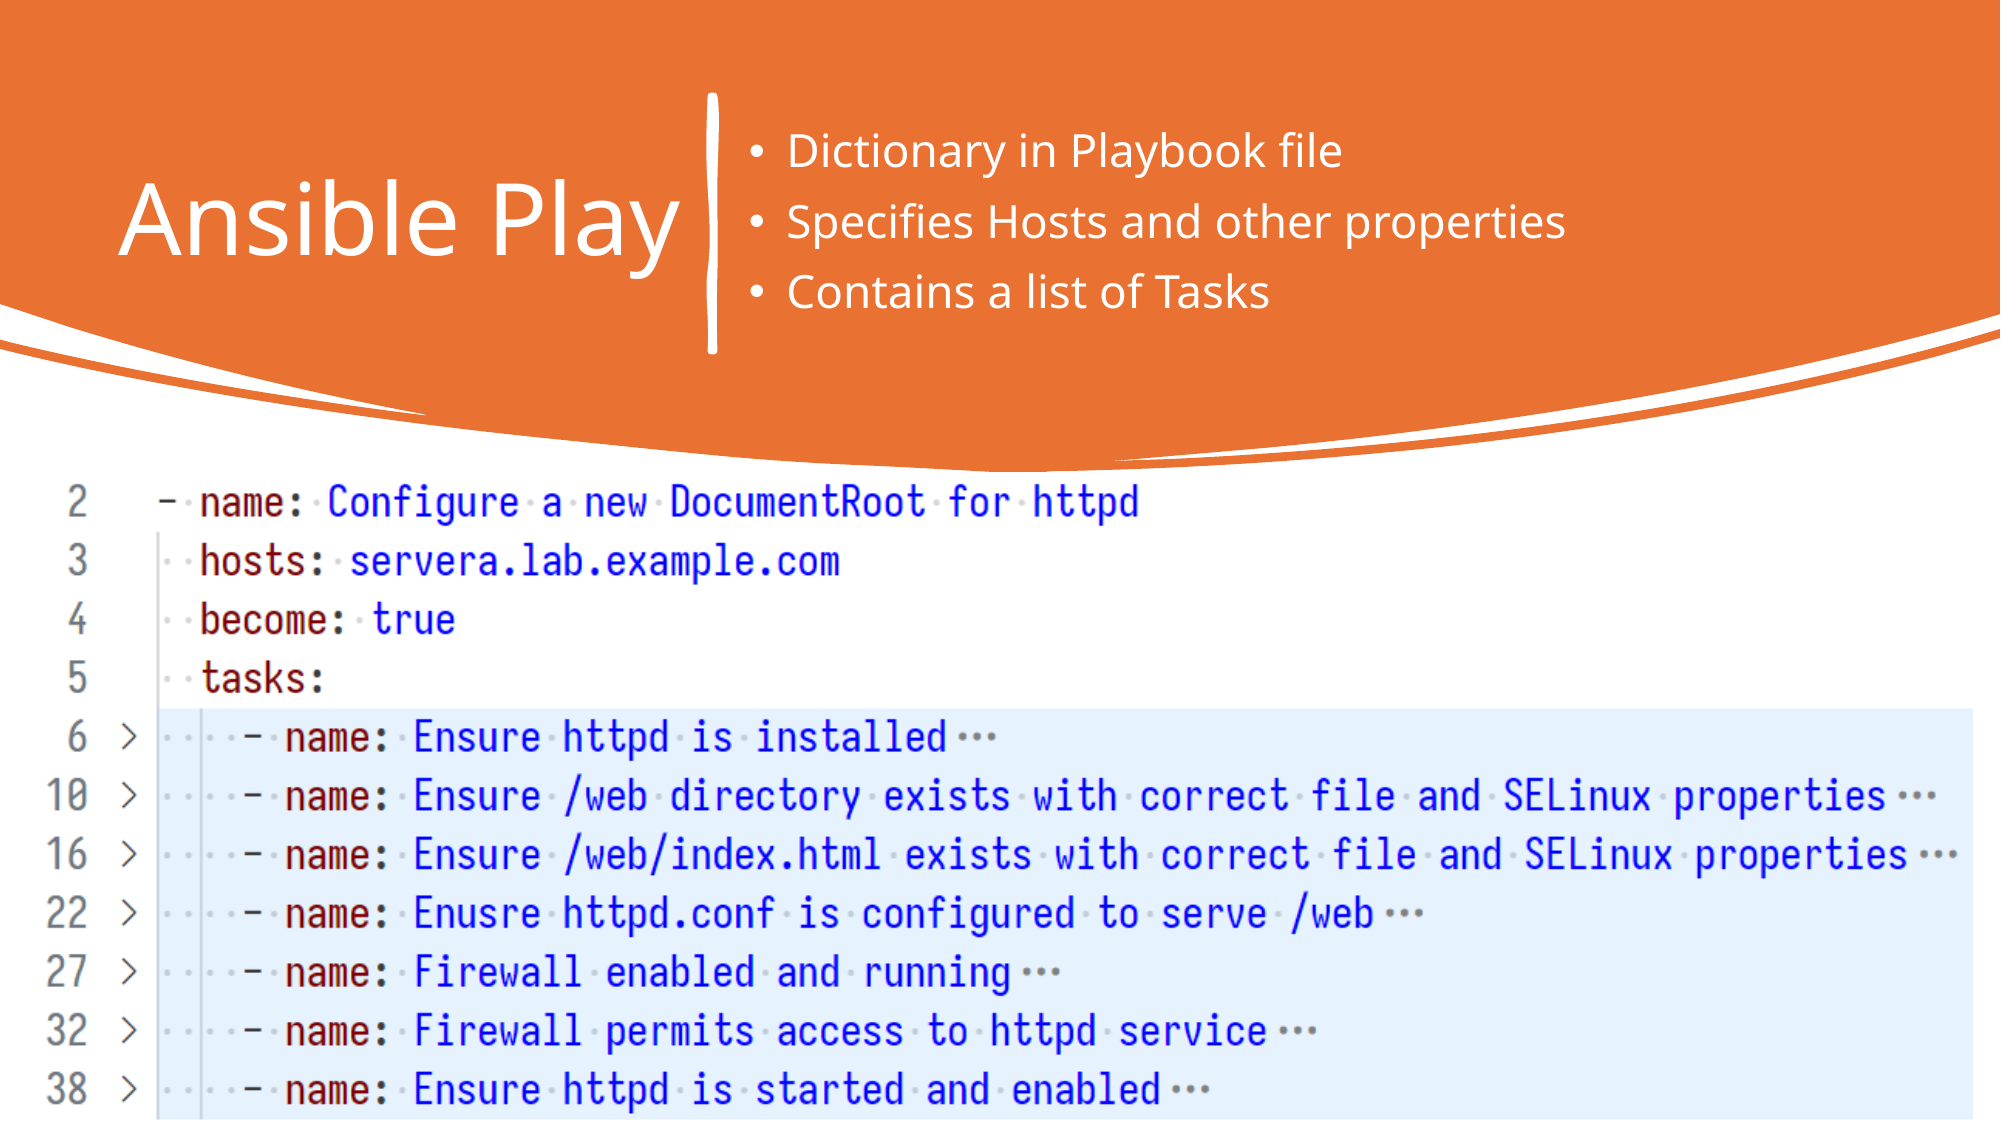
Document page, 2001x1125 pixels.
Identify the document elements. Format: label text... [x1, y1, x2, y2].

list Dictionary in Playbook file Specifies Hosts and other properties Contains a list of Tasks [733, 103, 1895, 344]
title Ansible Play [103, 103, 712, 344]
text_box [0, 0, 2000, 472]
picture [27, 472, 1973, 1123]
